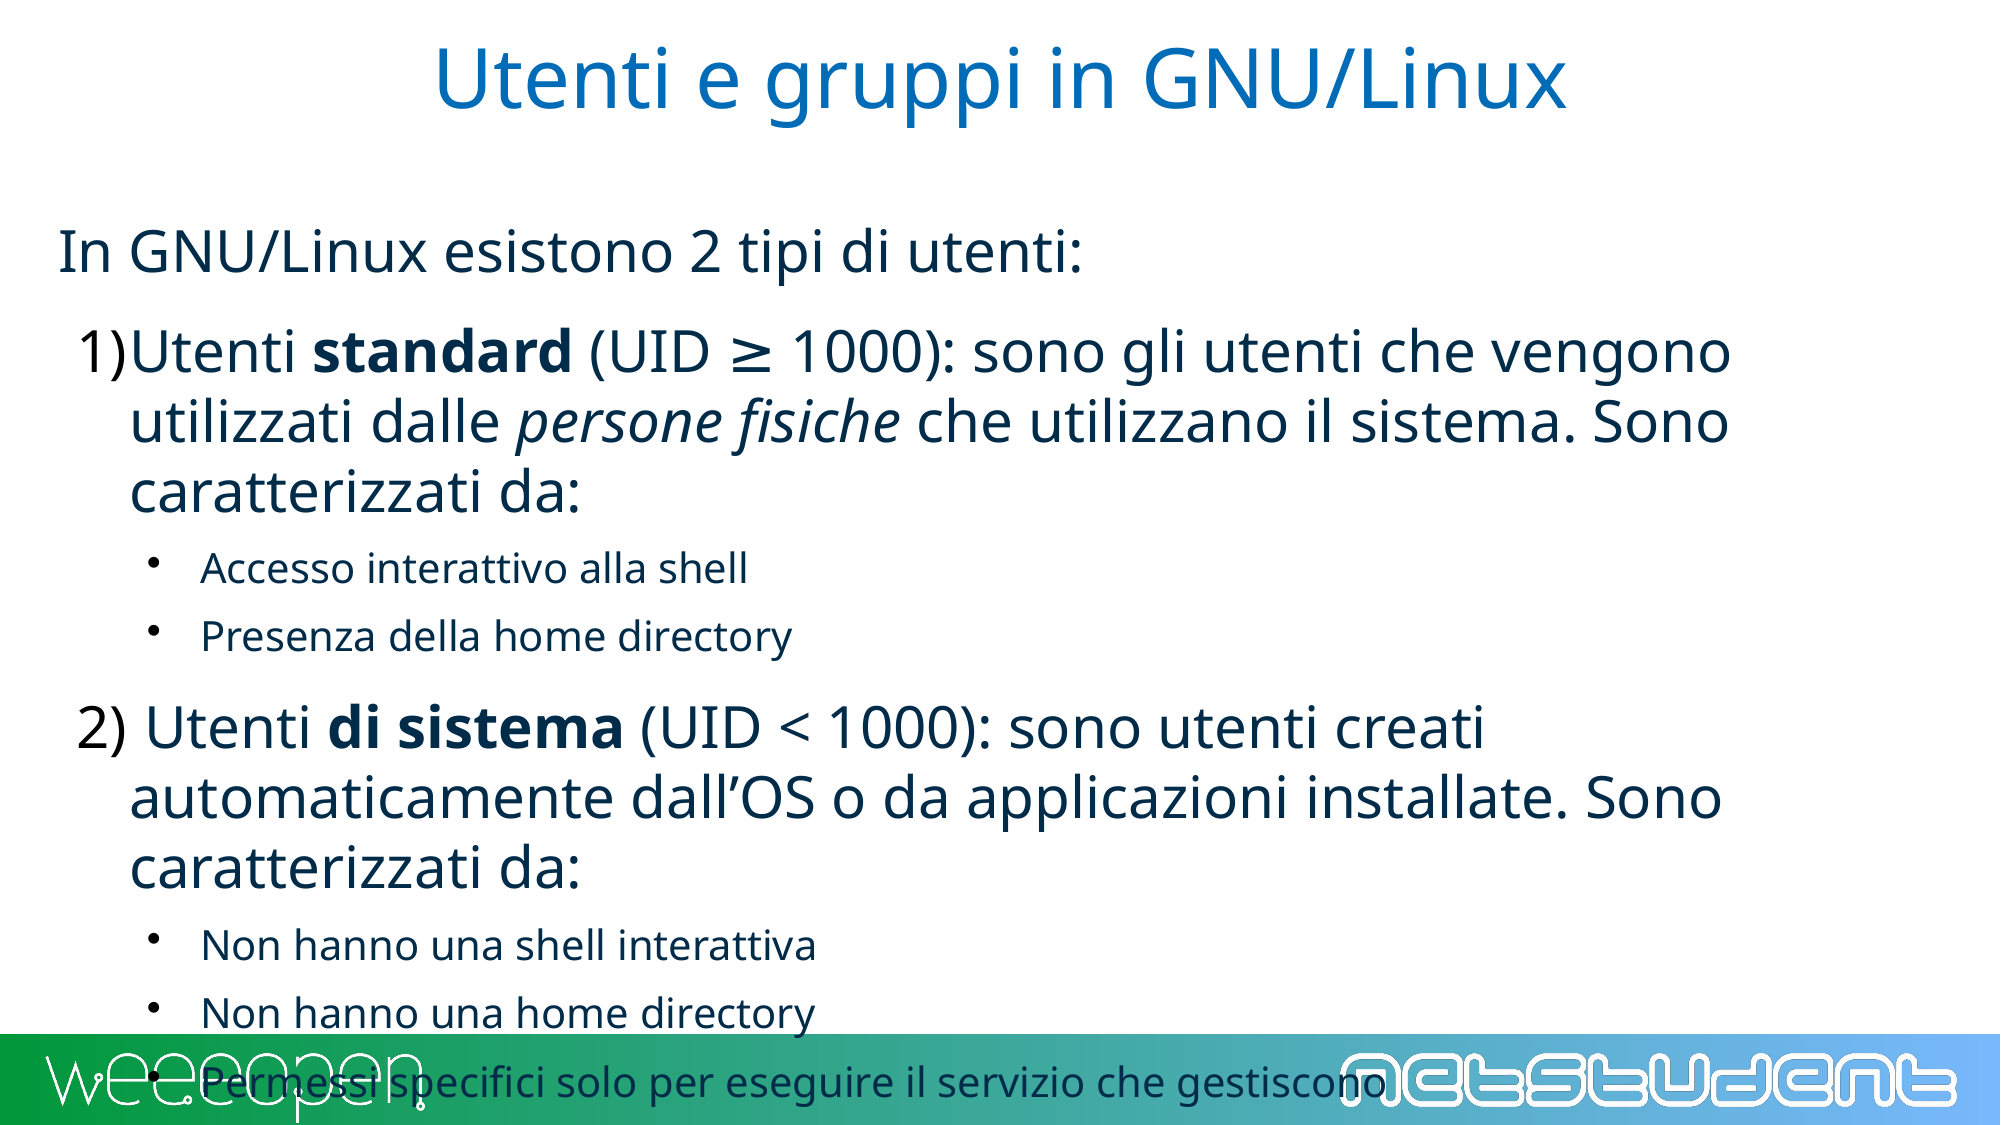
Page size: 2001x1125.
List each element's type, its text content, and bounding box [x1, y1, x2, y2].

list In GNU/Linux esistono 2 tipi di utenti: Utenti standard (UID ≥ 1000): sono gli utenti che vengono utilizzati dalle persone fisiche che utilizzano il sistema. Sono caratterizzati da: Accesso interattivo alla shell Presenza della home directory Utenti di sistema (UID < 1000): sono utenti creati automaticamente dall’OS o da applicazioni installate. Sono caratterizzati da: Non hanno una shell interattiva Non hanno una home directory Permessi specifici solo per eseguire il servizio che gestiscono [43, 206, 1959, 1010]
title Utenti e gruppi in GNU/Linux [43, 29, 1959, 206]
picture [416, 1077, 425, 1094]
picture [45, 1053, 425, 1123]
picture [1340, 1053, 1957, 1107]
